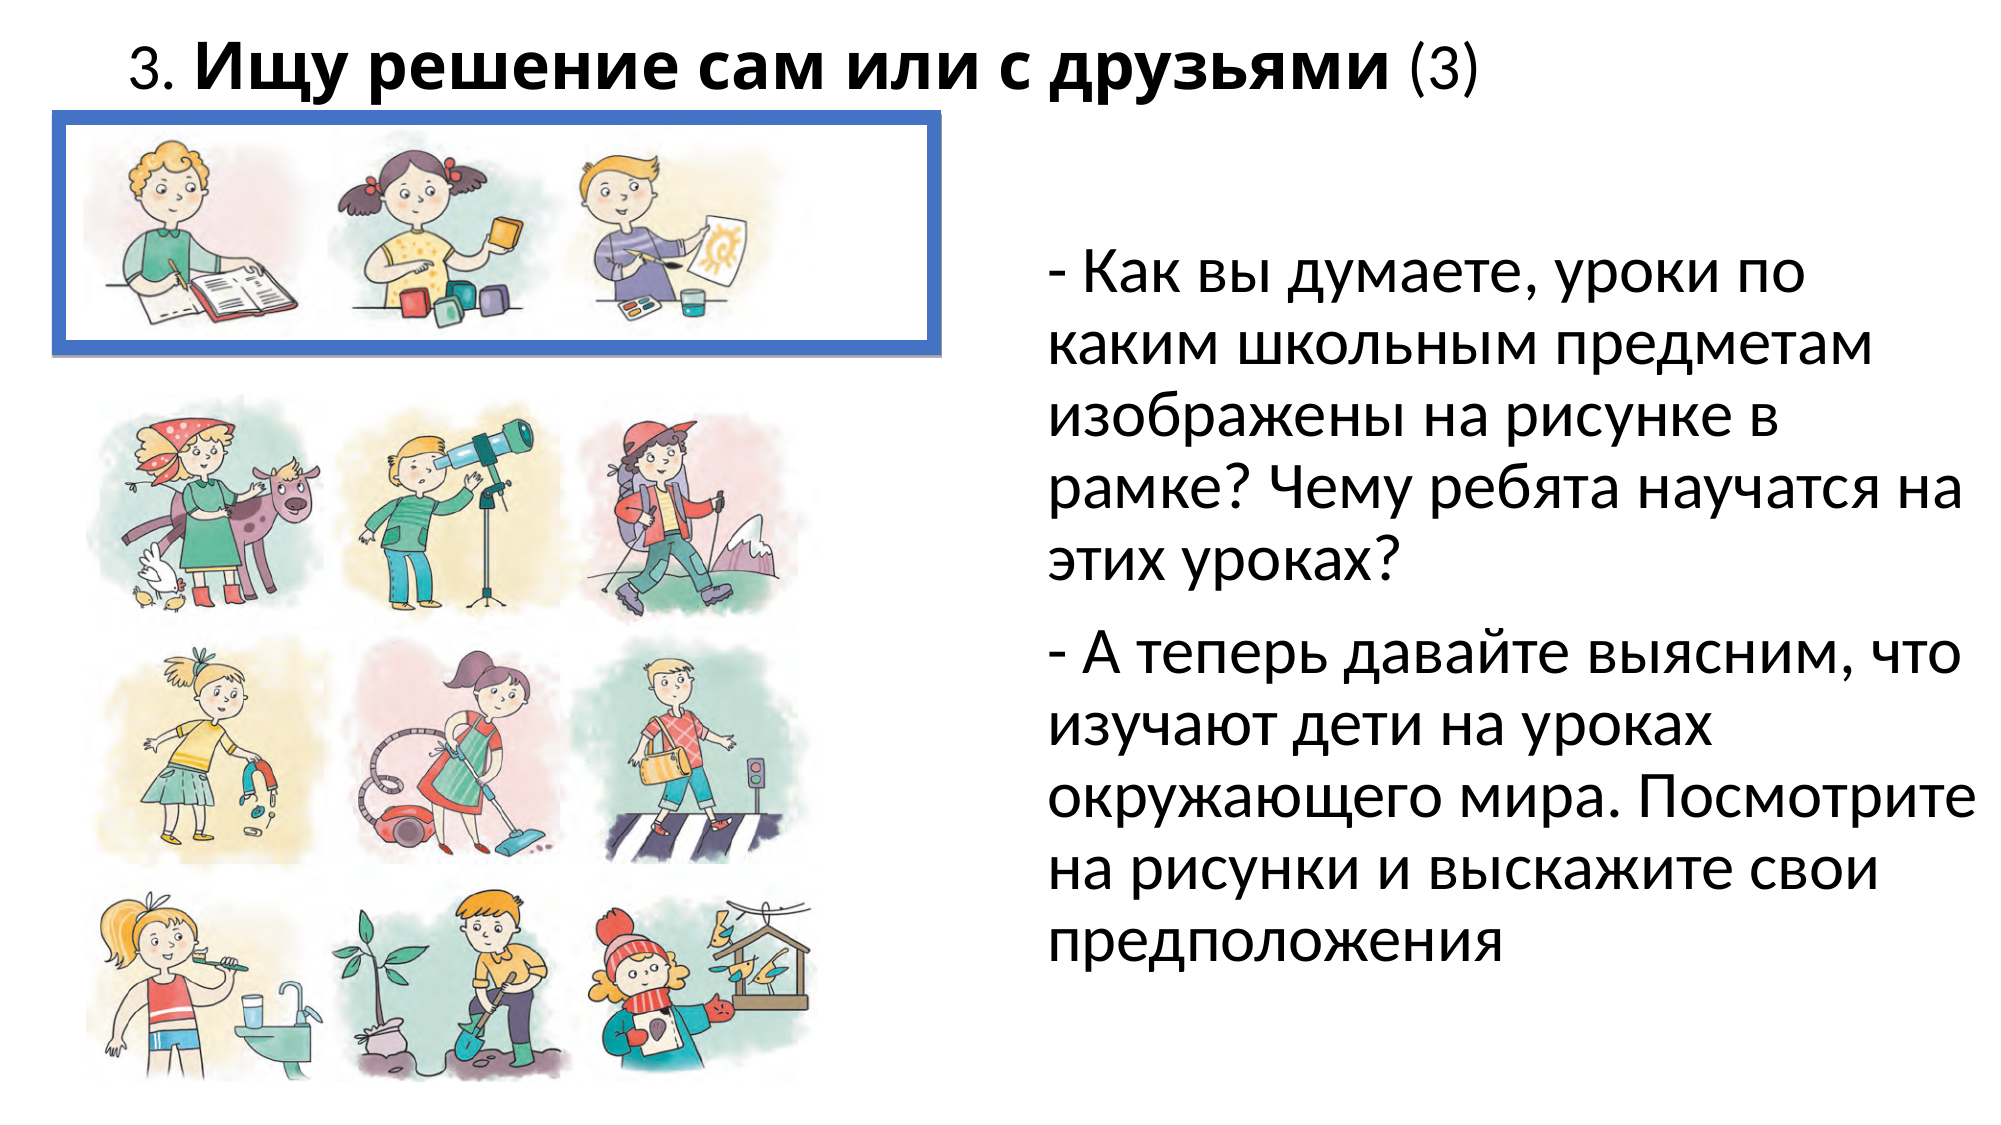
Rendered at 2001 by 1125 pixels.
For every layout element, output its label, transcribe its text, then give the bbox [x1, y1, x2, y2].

list - Как вы думаете, уроки по каким школьным предметам изображены на рисунке в рамке? Чему ребята научатся на этих уроках? - А теперь давайте выясним, что изучают дети на уроках окружающего мира. Посмотрите на рисунки и выскажите свои предположения [1032, 227, 2000, 1063]
picture [14, 394, 875, 1100]
picture [66, 125, 927, 341]
title 3. Ищу решение сам или с друзьями (3) [112, 25, 1838, 112]
